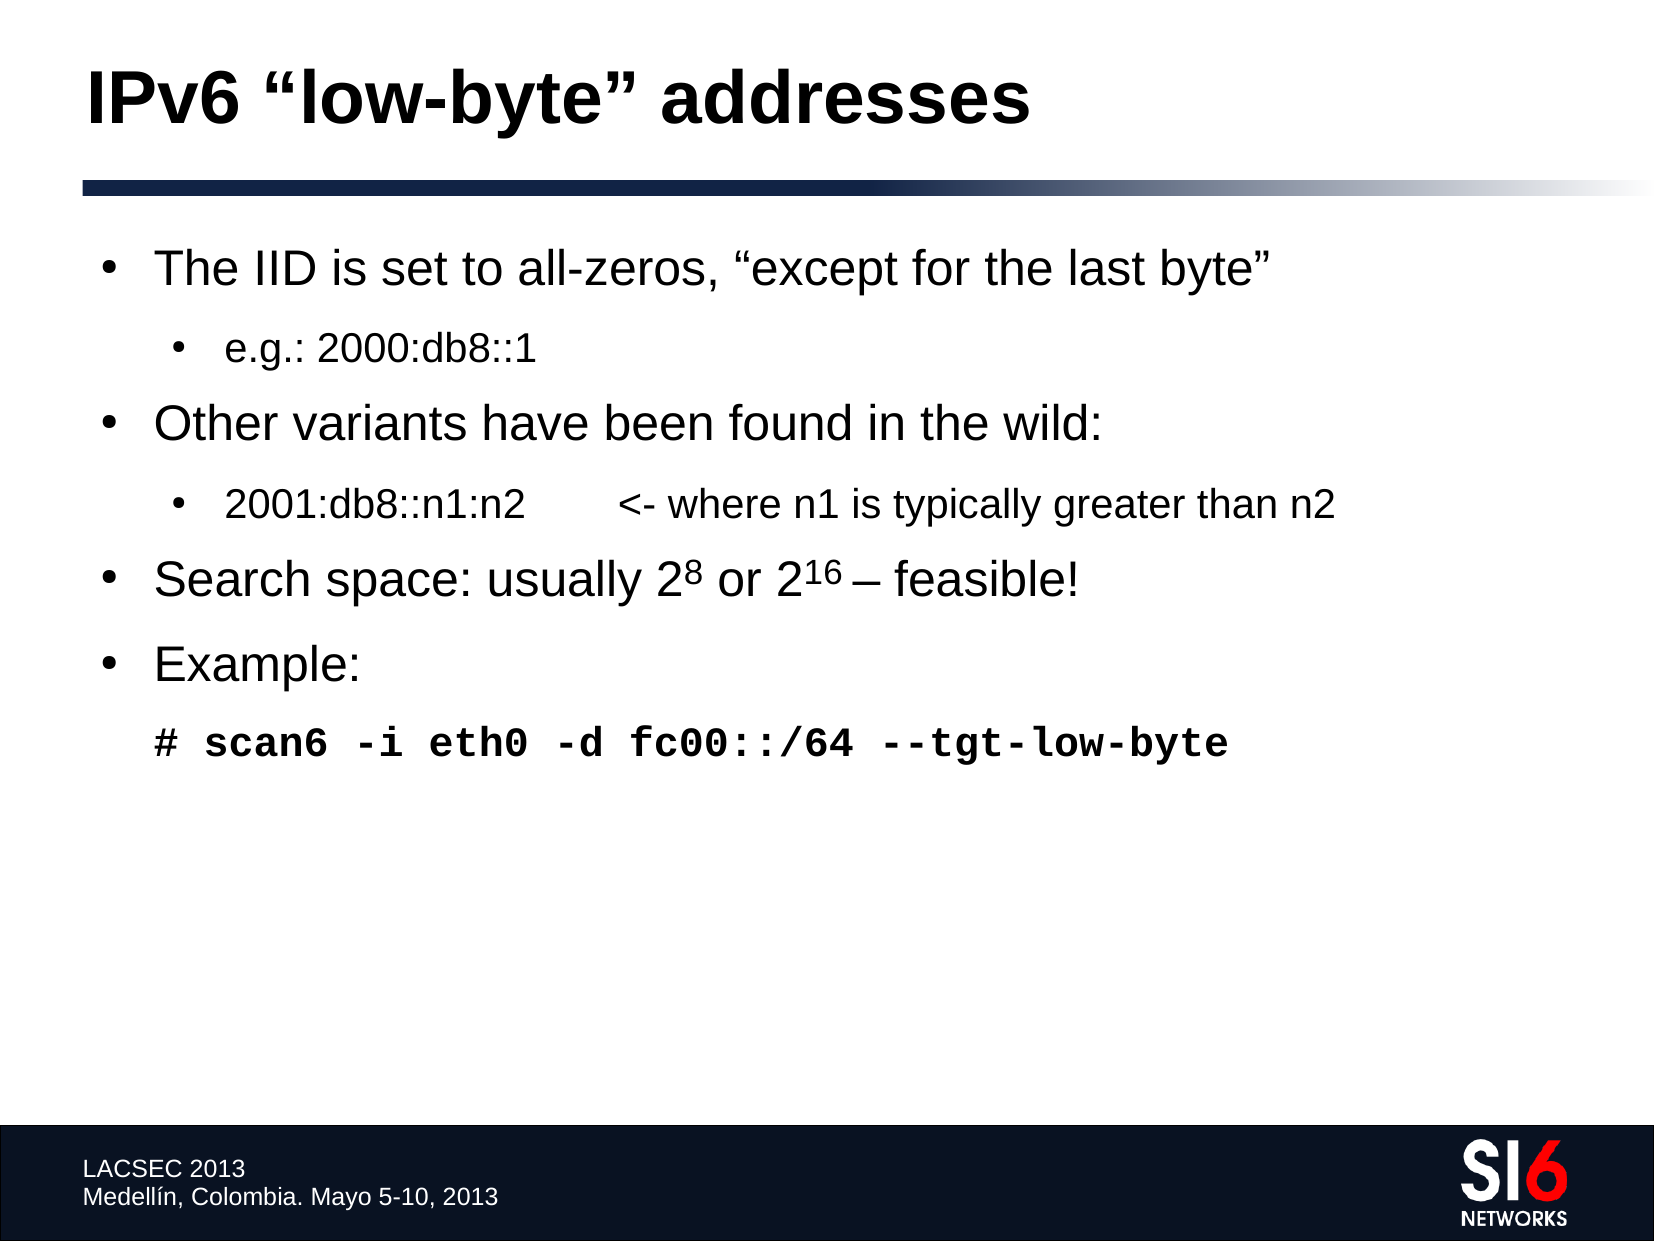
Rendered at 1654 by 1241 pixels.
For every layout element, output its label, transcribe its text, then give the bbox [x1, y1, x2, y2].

title IPv6 “low-byte” addresses [86, 30, 1576, 166]
list The IID is set to all-zeros, “except for the last byte” e.g.: 2000:db8::1 Other variants have been found in the wild: 2001:db8::n1:n2 <- where n1 is typically greater than n2 Search space: usually 28 or 216 – feasible! Example: # scan6 -i eth0 -d fc00::/64 --tgt-low-byte [82, 240, 1571, 1059]
picture [1461, 1139, 1567, 1226]
